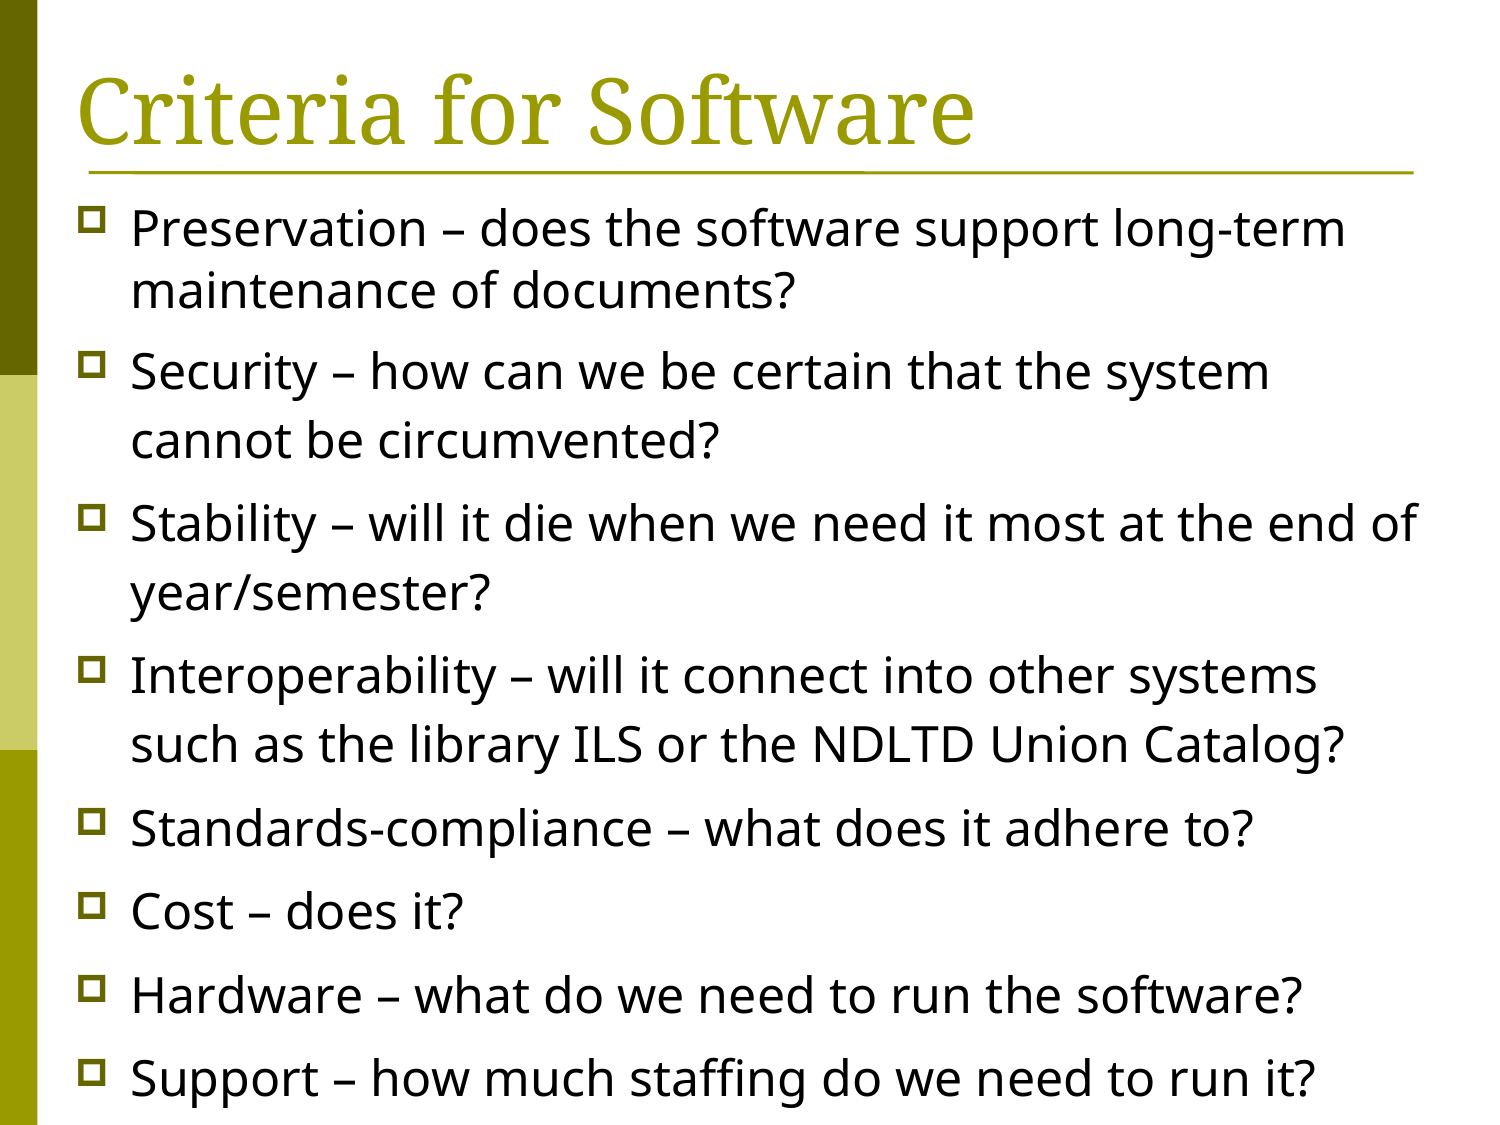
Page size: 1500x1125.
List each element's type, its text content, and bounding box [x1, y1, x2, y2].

title Criteria for Software [75, 52, 1426, 166]
list Preservation – does the software support long-term maintenance of documents? Security – how can we be certain that the system cannot be circumvented? Stability – will it die when we need it most at the end of year/semester? Interoperability – will it connect into other systems such as the library ILS or the NDLTD Union Catalog? Standards-compliance – what does it adhere to? Cost – does it? Hardware – what do we need to run the software? Support – how much staffing do we need to run it? [75, 196, 1426, 1076]
